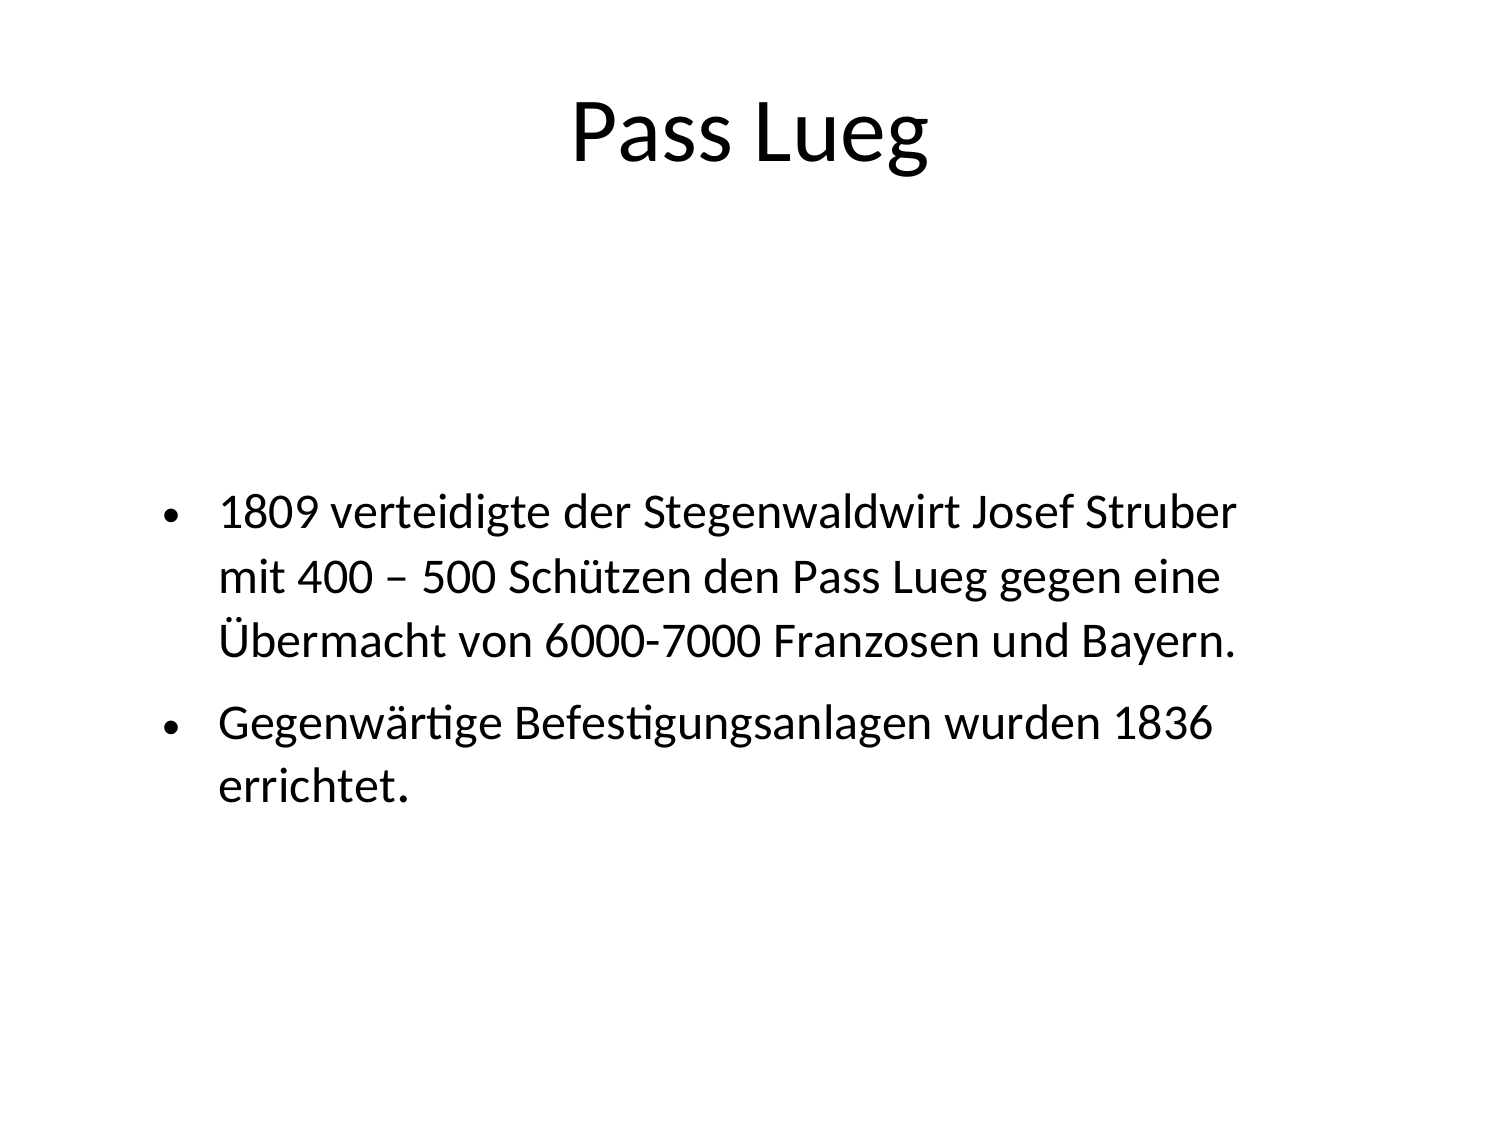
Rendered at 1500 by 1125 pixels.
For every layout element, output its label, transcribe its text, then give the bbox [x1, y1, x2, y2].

list 1809 verteidigte der Stegenwaldwirt Josef Struber mit 400 – 500 Schützen den Pass Lueg gegen eine Übermacht von 6000-7000 Franzosen und Bayern. Gegenwärtige Befestigungsanlagen wurden 1836 errichtet. [147, 467, 1331, 953]
title Pass Lueg [75, 45, 1426, 233]
